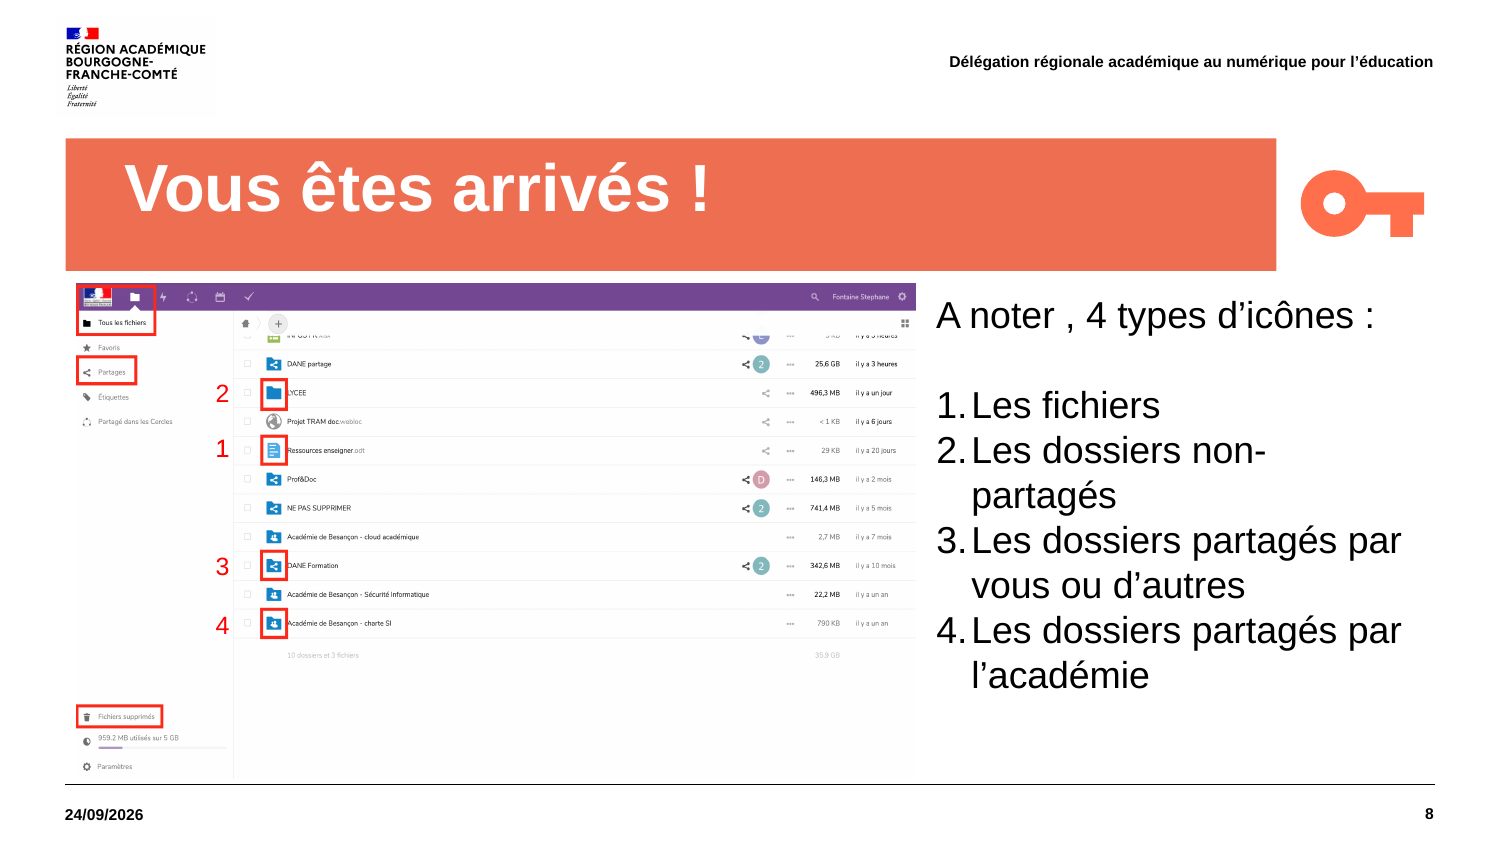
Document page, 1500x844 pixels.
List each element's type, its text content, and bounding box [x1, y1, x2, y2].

picture [76, 283, 916, 779]
text_box 1 [200, 425, 284, 471]
text_box Délégation régionale académique au numérique pour l’éducation [470, 32, 1434, 90]
text_box Vous êtes arrivés ! [65, 138, 1277, 271]
text_box 2 [200, 370, 284, 416]
text_box [1300, 170, 1425, 237]
text_box 3 [200, 543, 284, 589]
picture [55, 16, 217, 118]
text_box 4 [200, 602, 284, 648]
text_box A noter , 4 types d’icônes : Les fichiers Les dossiers non-partagés Les dossiers partagés par vous ou d’autres Les dossiers partagés par l’académie [921, 283, 1418, 704]
text_box 08/06/2021 [64, 786, 251, 843]
text_box <numéro> [1213, 784, 1434, 843]
